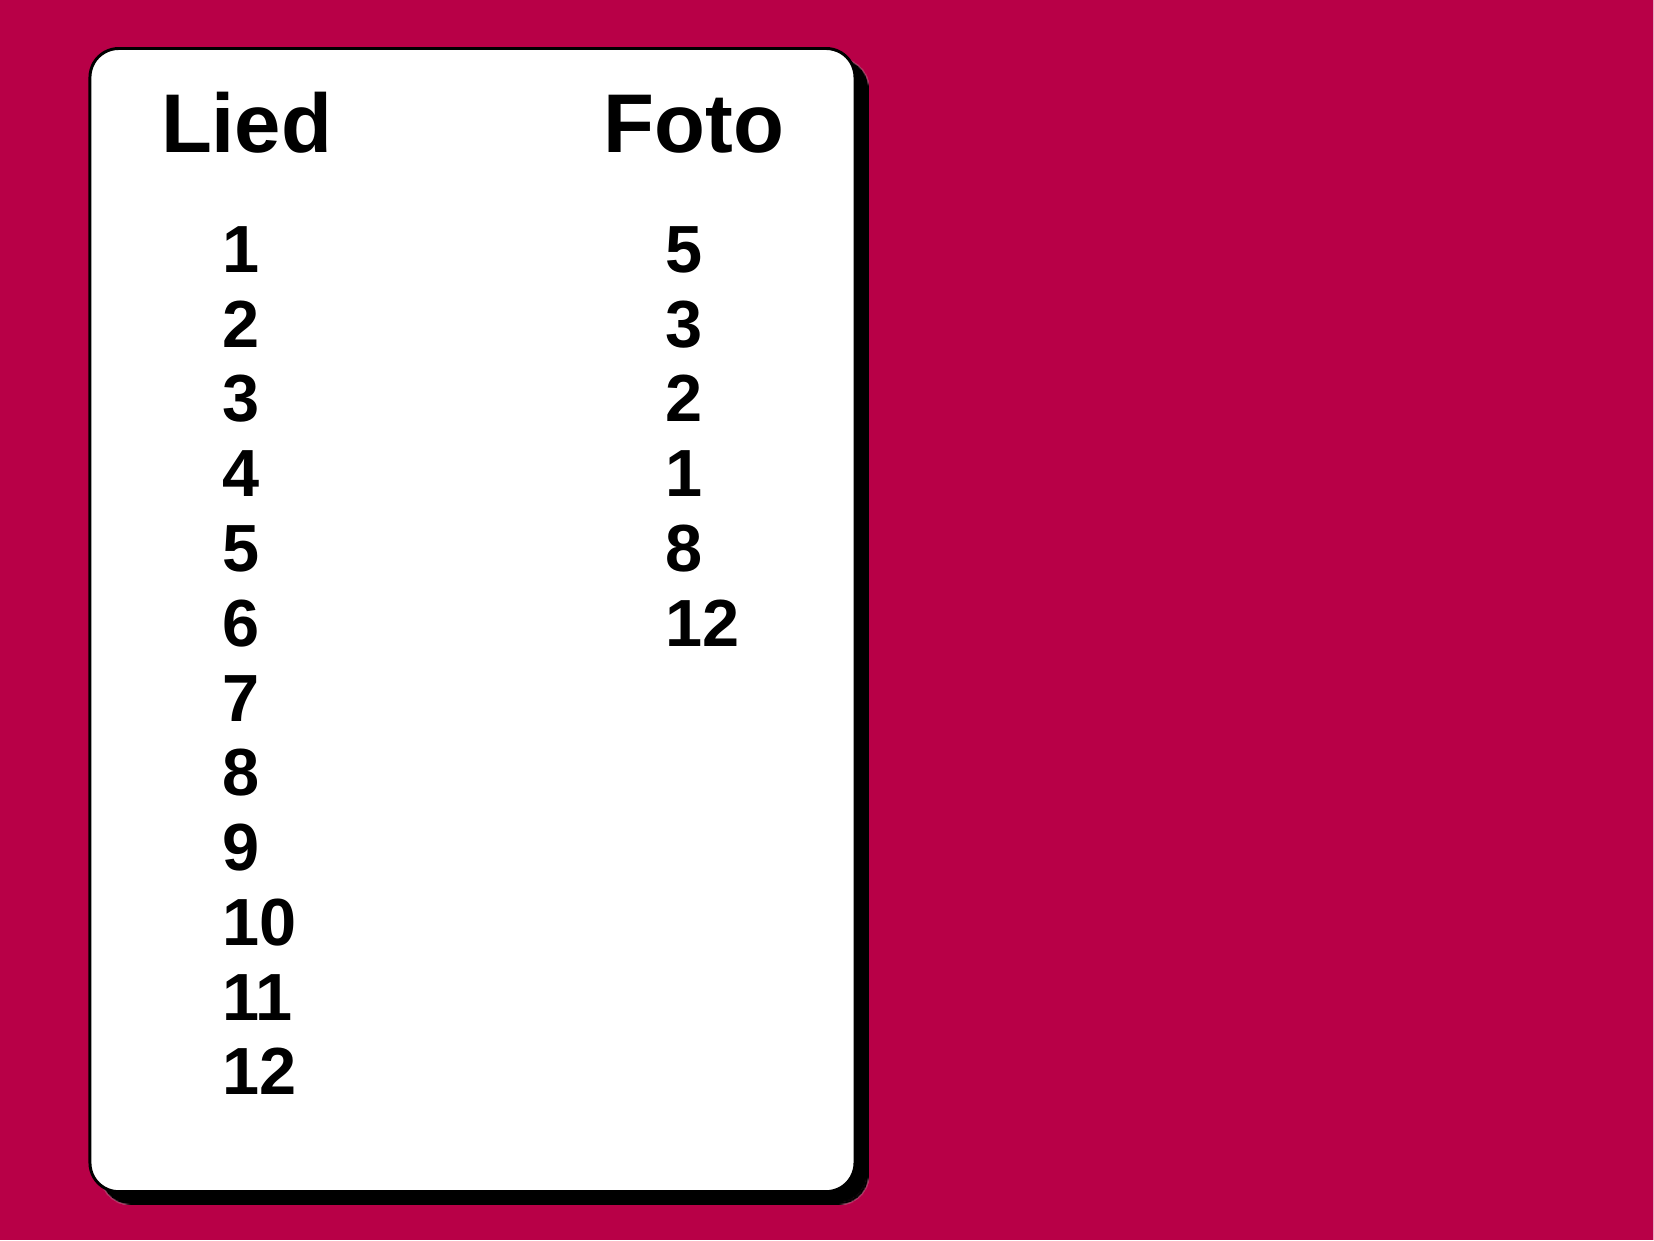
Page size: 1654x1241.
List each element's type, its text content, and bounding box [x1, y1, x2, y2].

text_box [89, 48, 856, 1192]
text_box 1 5 2 3 3 2 4 1 5 8 6 12 7 8 9 10 11 12 [207, 204, 796, 1153]
text_box Lied Foto [134, 69, 810, 182]
